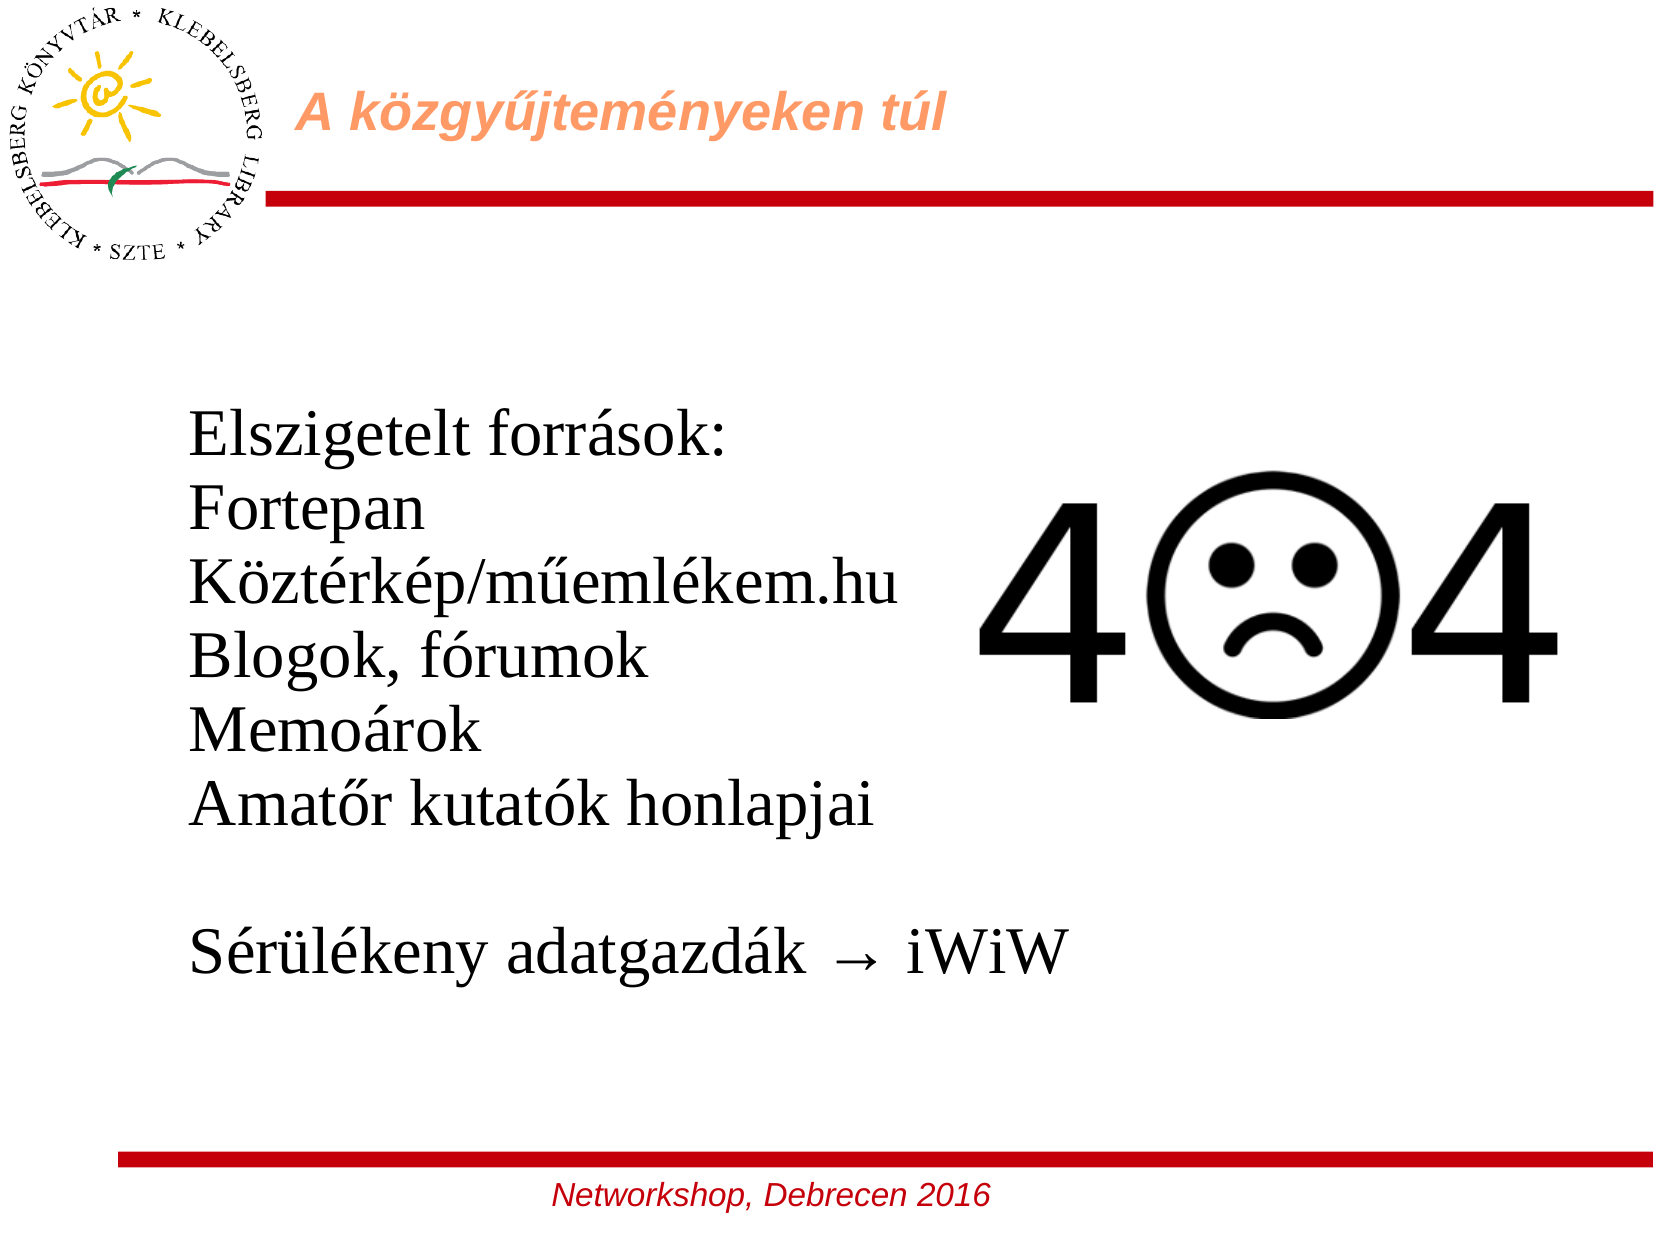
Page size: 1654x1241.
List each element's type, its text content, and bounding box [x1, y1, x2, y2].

picture [974, 462, 1565, 719]
title A közgyűjteményeken túl [295, 46, 1534, 178]
picture [0, 0, 266, 267]
list Elszigetelt források: Fortepan Köztérkép/műemlékem.hu Blogok, fórumok Memoárok Amatőr kutatók honlapjai Sérülékeny adatgazdák → iWiW [118, 322, 1562, 1141]
